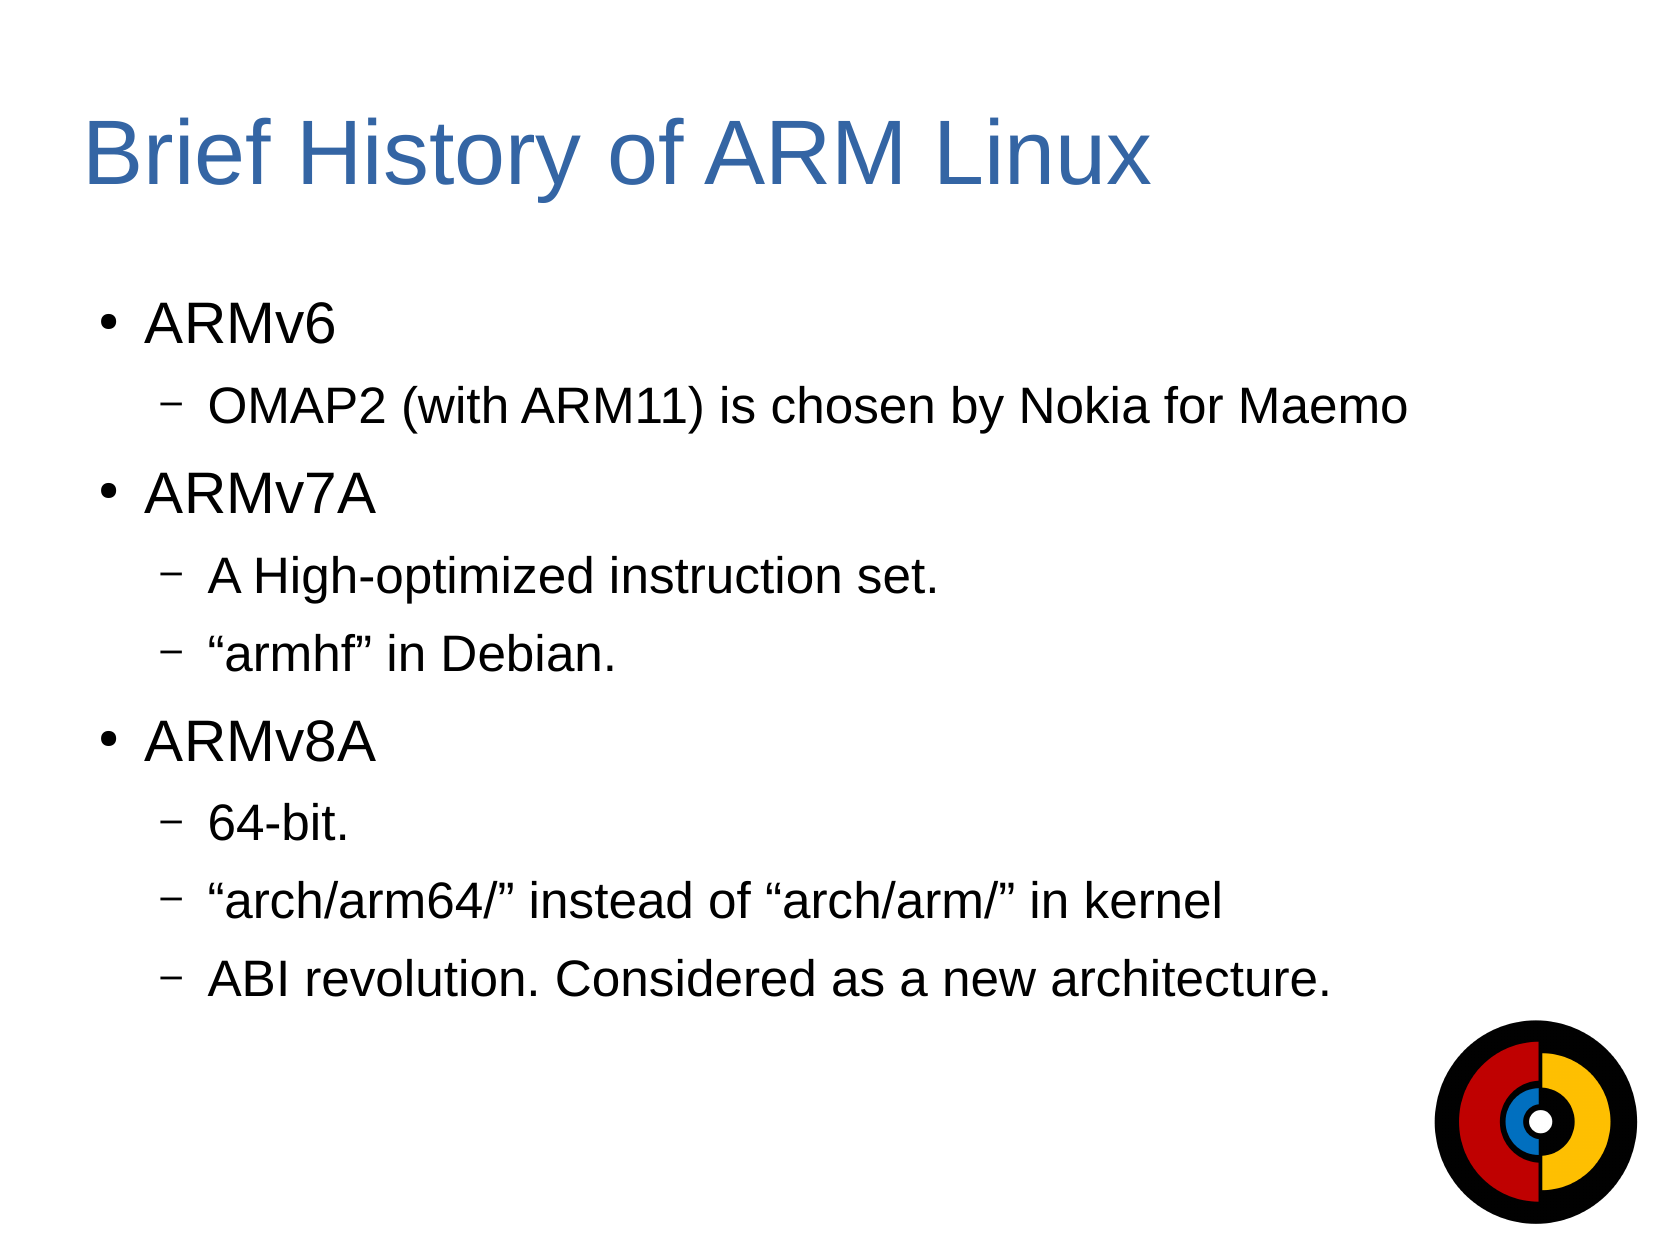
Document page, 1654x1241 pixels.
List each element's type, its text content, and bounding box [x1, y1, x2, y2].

list ARMv6 OMAP2 (with ARM11) is chosen by Nokia for Maemo ARMv7A A High-optimized instruction set. “armhf” in Debian. ARMv8A 64-bit. “arch/arm64/” instead of “arch/arm/” in kernel ABI revolution. Considered as a new architecture. [82, 290, 1571, 1010]
picture [1429, 1015, 1642, 1229]
title Brief History of ARM Linux [82, 49, 1571, 257]
